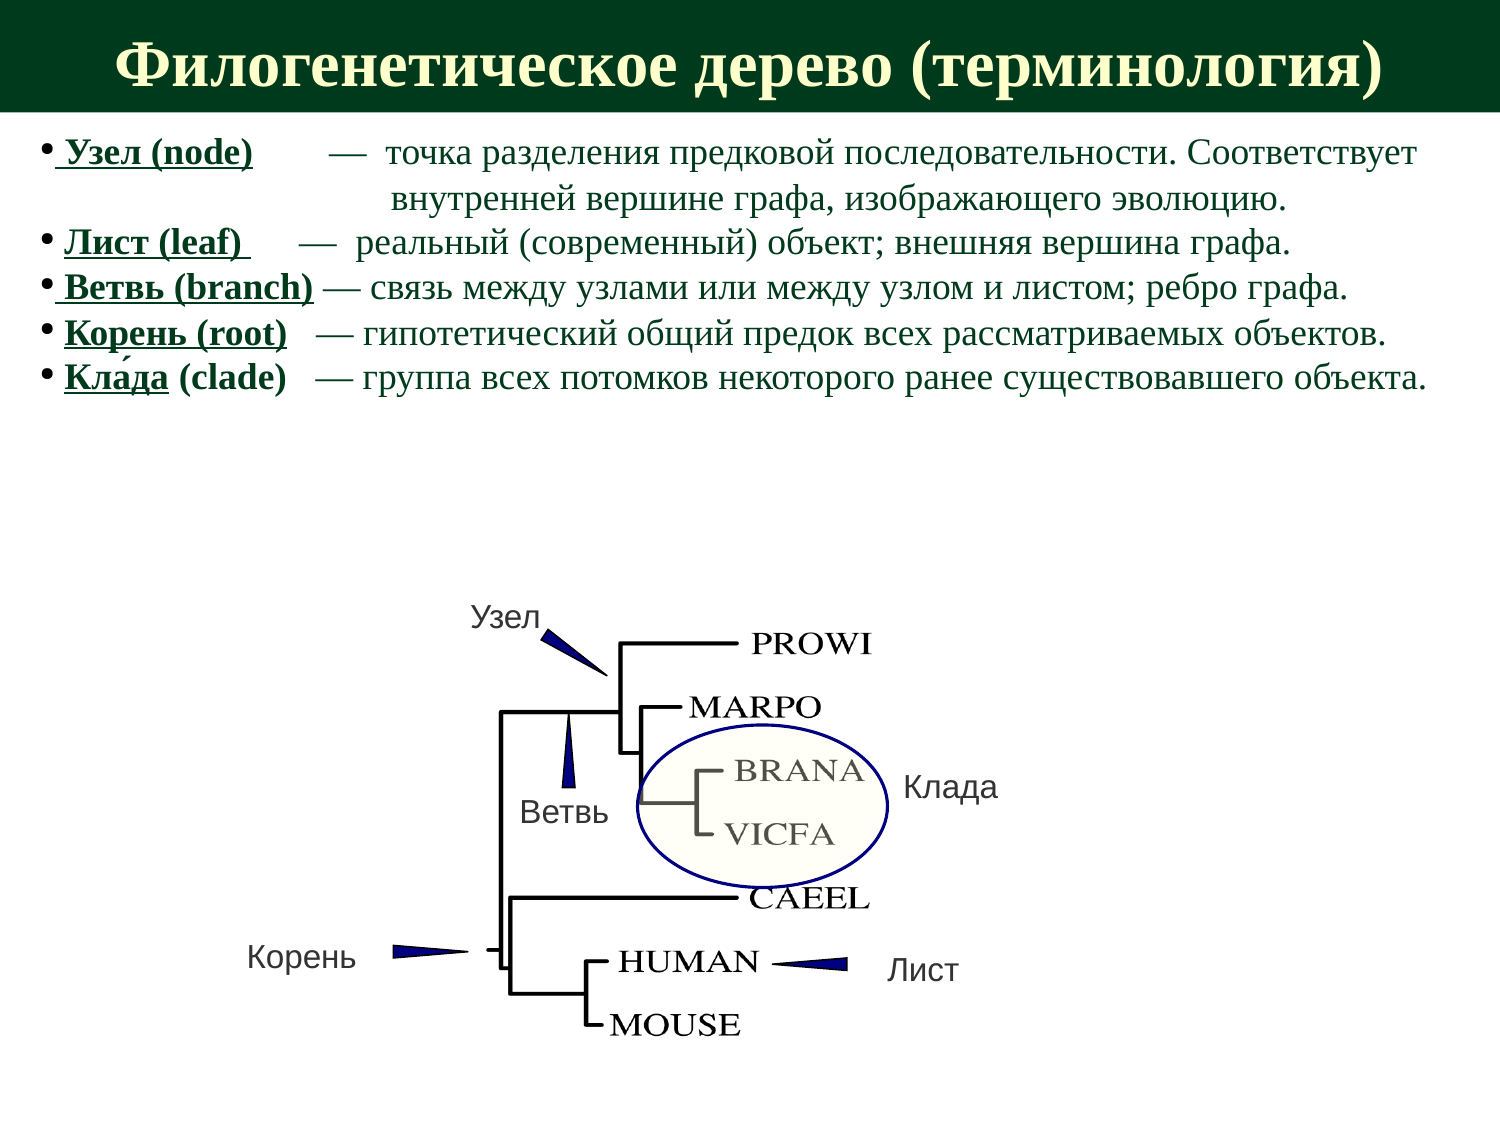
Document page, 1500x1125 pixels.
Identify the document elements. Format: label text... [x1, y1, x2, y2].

text_box Корень [231, 920, 373, 983]
picture [450, 549, 950, 1100]
text_box [562, 712, 575, 788]
text_box Лист [872, 932, 975, 996]
text_box [637, 724, 888, 888]
text_box Узел (node) — точка разделения предковой последовательности. Соответствует внутренней вершине графа, изображающего эволюцию. Лист (leaf) — реальный (современный) объект; внешняя вершина графа. Ветвь (branch) — связь между узлами или между узлом и листом; ребро графа. Корень (root) — гипотетический общий предок всех рассматриваемых объектов. Кла́да (clade) — группа всех потомков некоторого ранее существовавшего объекта. [24, 112, 1500, 406]
text_box [546, 636, 608, 676]
text_box Филогенетическое дерево (терминология) [0, 0, 1500, 113]
text_box Ветвь [504, 774, 625, 838]
text_box Клада [888, 750, 1014, 813]
text_box Узел [454, 580, 557, 643]
text_box [393, 945, 469, 958]
text_box [771, 957, 847, 971]
